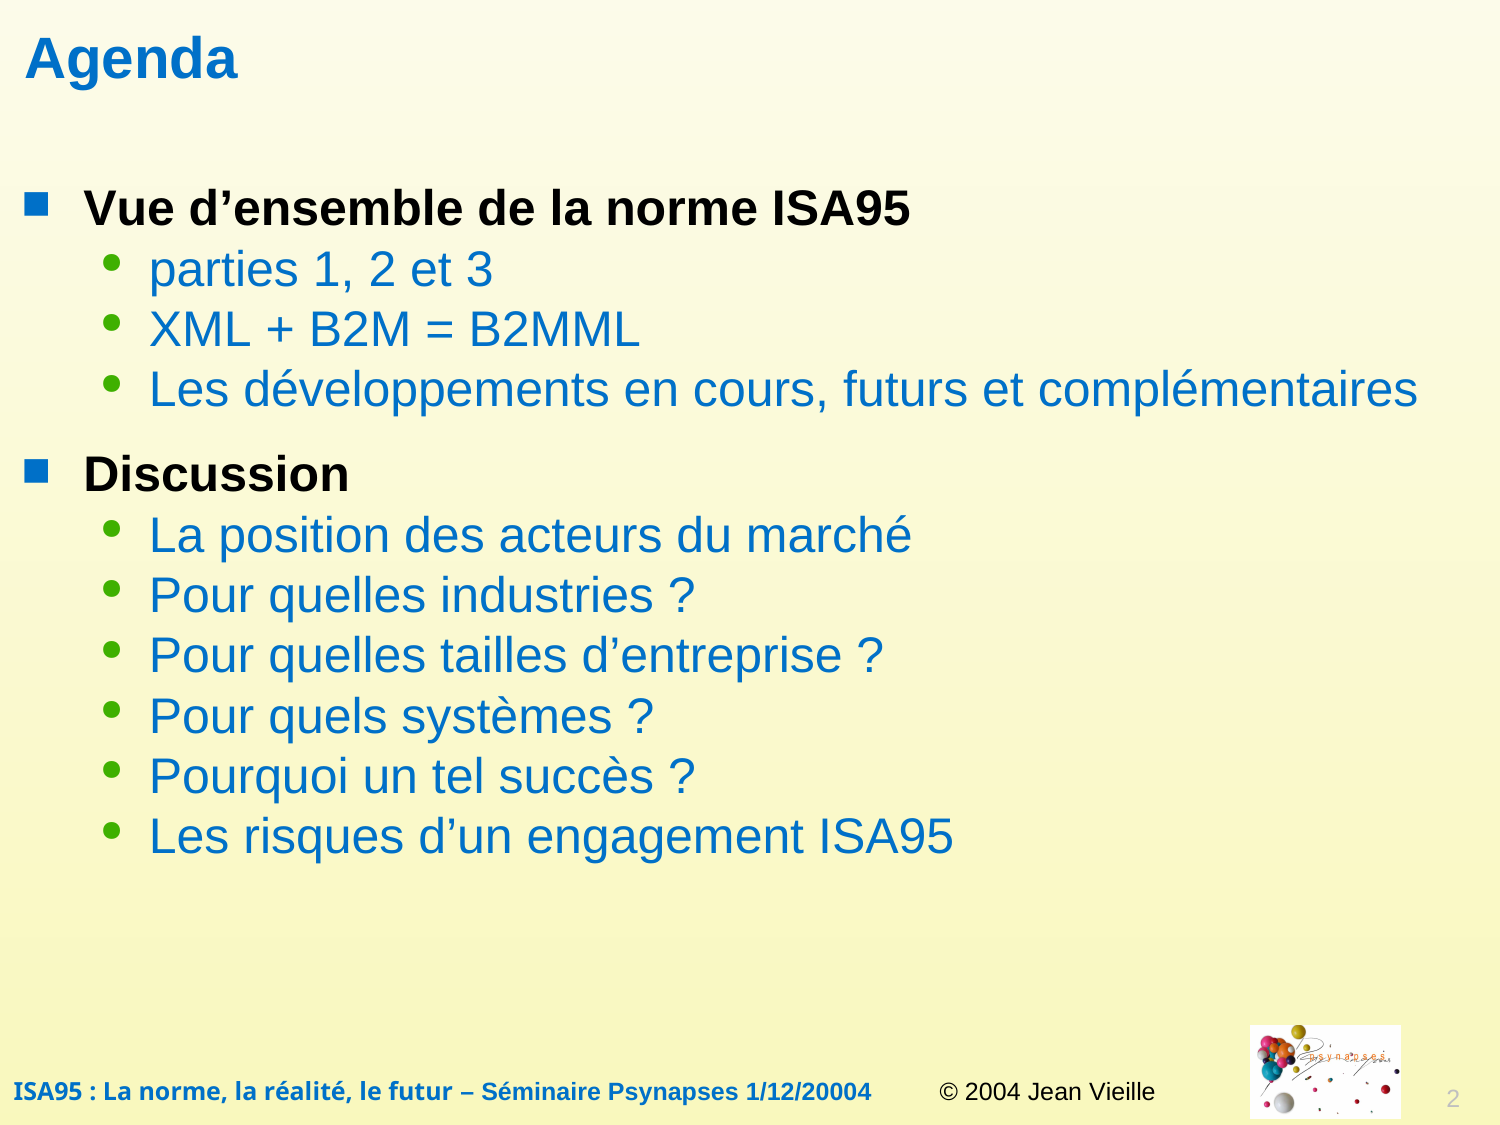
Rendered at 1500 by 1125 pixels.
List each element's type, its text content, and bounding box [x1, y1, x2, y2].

list Vue d’ensemble de la norme ISA95 parties 1, 2 et 3 XML + B2M = B2MML Les développements en cours, futurs et complémentaires Discussion La position des acteurs du marché Pour quelles industries ? Pour quelles tailles d’entreprise ? Pour quels systèmes ? Pourquoi un tel succès ? Les risques d’un engagement ISA95 [12, 174, 1476, 1026]
title Agenda [9, 12, 1476, 151]
picture [1250, 1026, 1401, 1119]
